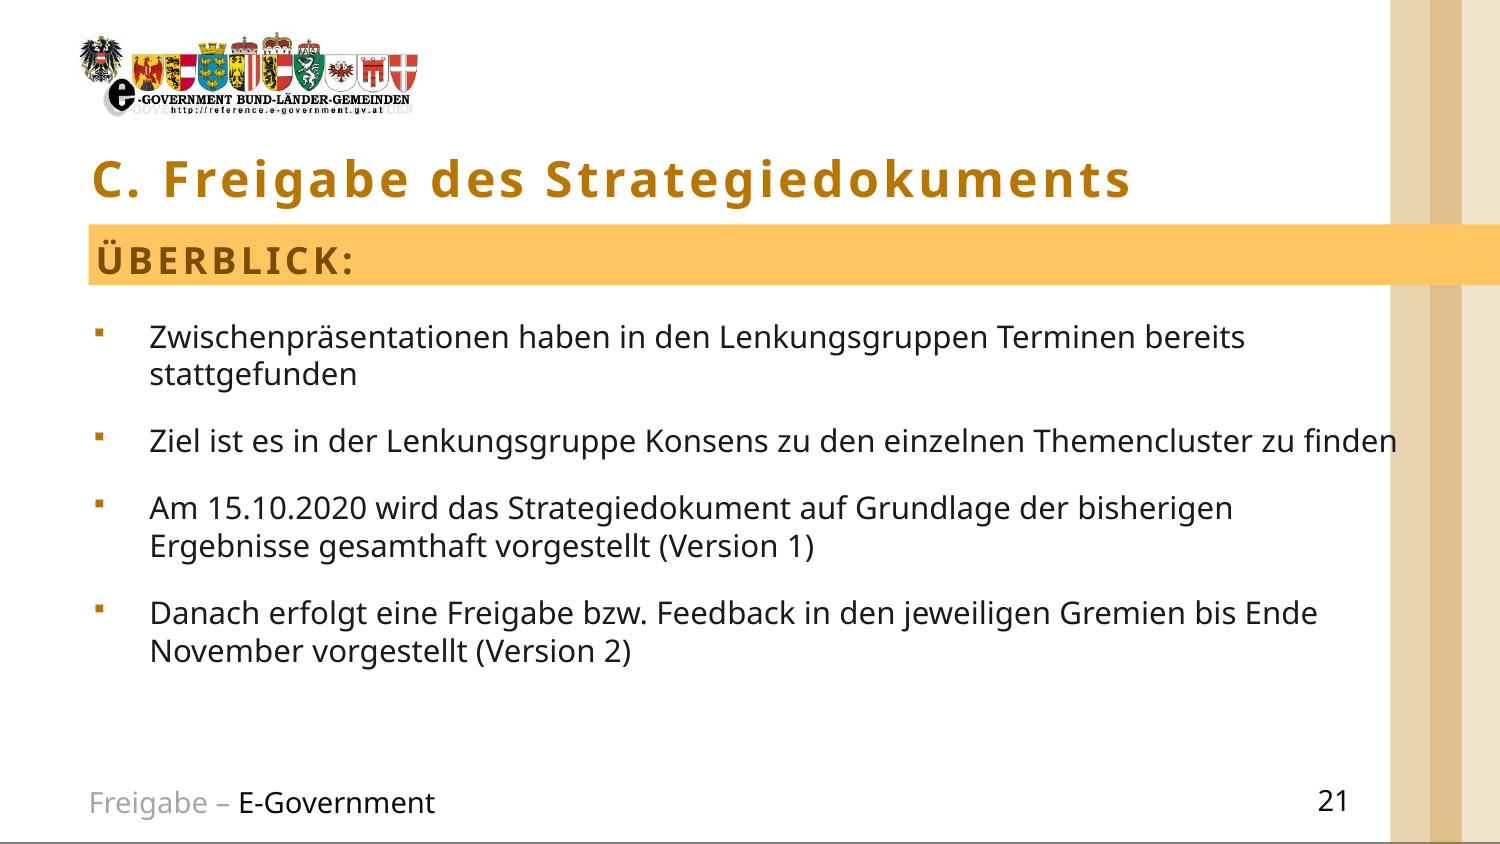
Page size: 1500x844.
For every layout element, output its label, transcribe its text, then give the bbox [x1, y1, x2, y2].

title C. Freigabe des Strategiedokuments [90, 147, 1400, 224]
footer Freigabe – E-Government [88, 785, 1217, 819]
text_box [1273, 224, 1500, 286]
picture [0, 0, 1390, 842]
text_box [88, 224, 95, 286]
list Zwischenpräsentationen haben in den Lenkungsgruppen Terminen bereits stattgefunden Ziel ist es in der Lenkungsgruppe Konsens zu den einzelnen Themencluster zu finden Am 15.10.2020 wird das Strategiedokument auf Grundlage der bisherigen Ergebnisse gesamthaft vorgestellt (Version 1) Danach erfolgt eine Freigabe bzw. Feedback in den jeweiligen Gremien bis Ende November vorgestellt (Version 2) [93, 317, 1402, 807]
text_box ÜBERBLICK: [95, 219, 1273, 297]
slide_number <number> [1217, 785, 1351, 819]
